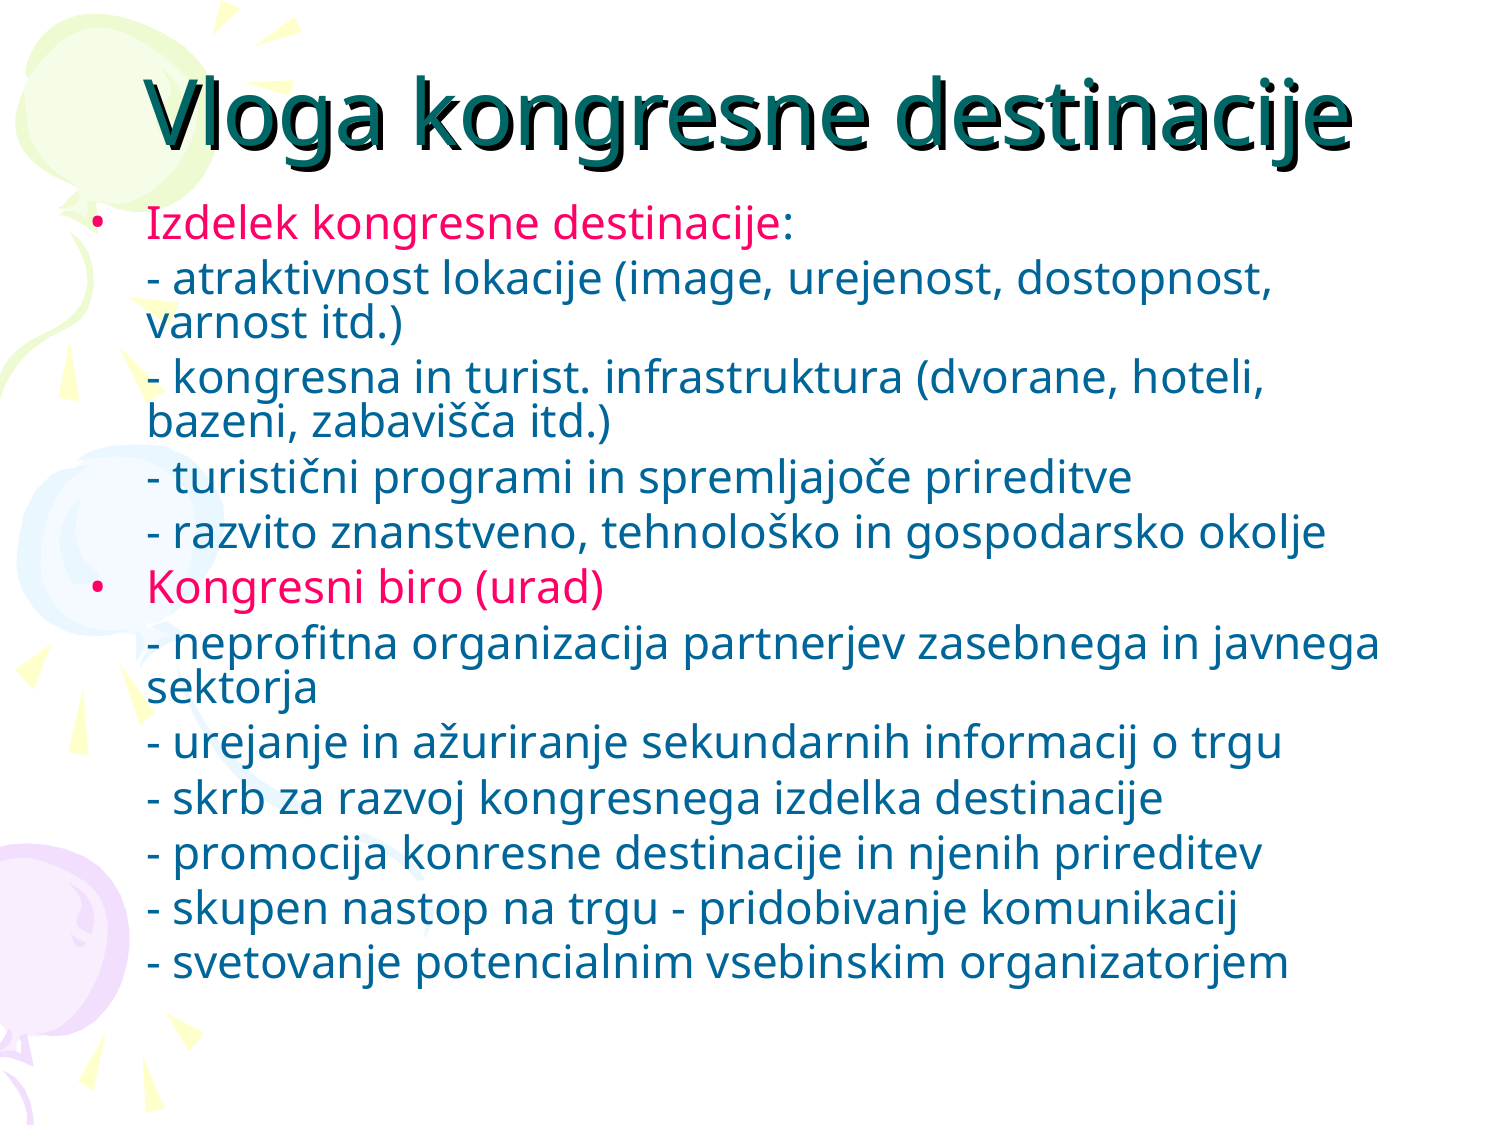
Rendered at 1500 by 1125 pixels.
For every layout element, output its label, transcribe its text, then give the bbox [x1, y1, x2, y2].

title Vloga kongresne destinacije [72, 16, 1426, 173]
list Izdelek kongresne destinacije: - atraktivnost lokacije (image, urejenost, dostopnost, varnost itd.) - kongresna in turist. infrastruktura (dvorane, hoteli, bazeni, zabavišča itd.) - turistični programi in spremljajoče prireditve - razvito znanstveno, tehnološko in gospodarsko okolje Kongresni biro (urad) - neprofitna organizacija partnerjev zasebnega in javnega sektorja - urejanje in ažuriranje sekundarnih informacij o trgu - skrb za razvoj kongresnega izdelka destinacije - promocija konresne destinacije in njenih prireditev - skupen nastop na trgu - pridobivanje komunikacij - svetovanje potencialnim vsebinskim organizatorjem [75, 196, 1426, 1095]
